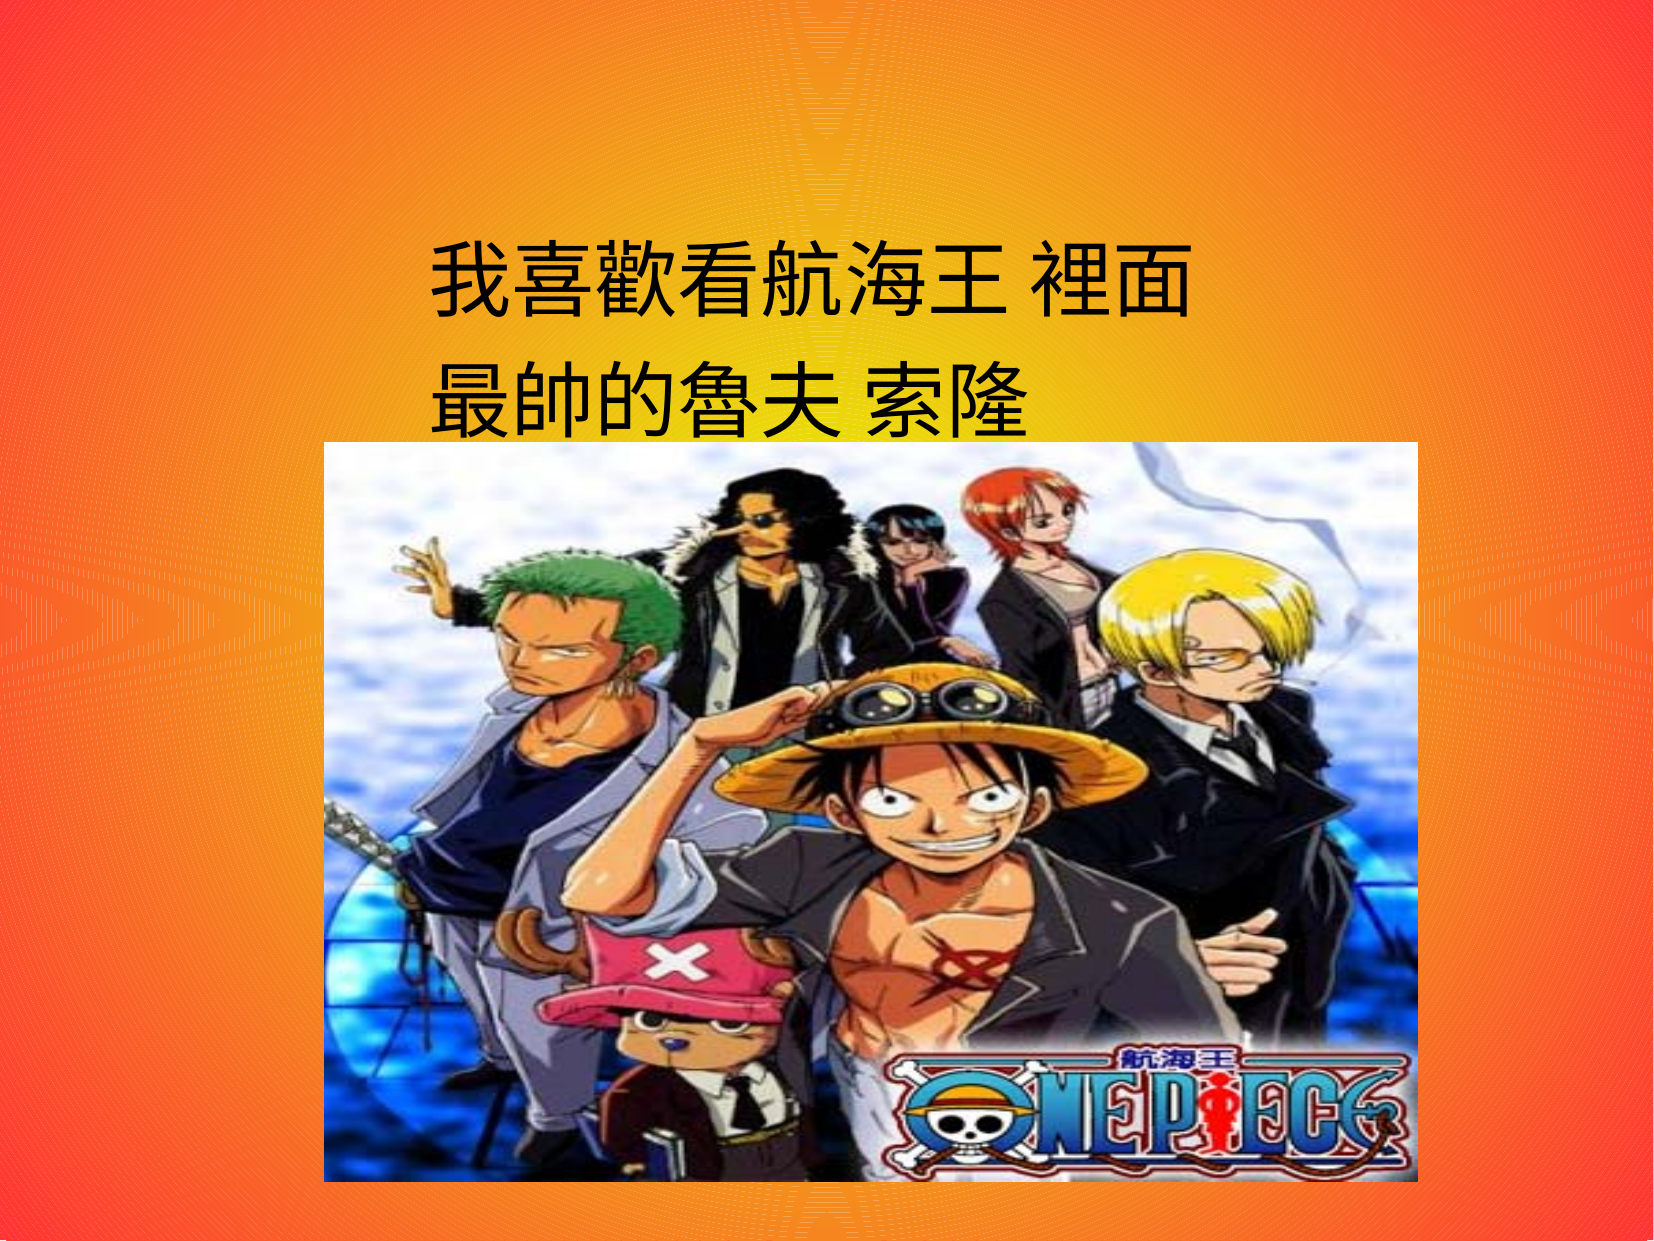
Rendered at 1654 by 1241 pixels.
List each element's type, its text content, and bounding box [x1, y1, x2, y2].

text_box 我喜歡看航海王 裡面最帥的魯夫 索隆 [413, 206, 1241, 389]
picture [324, 442, 1418, 1182]
